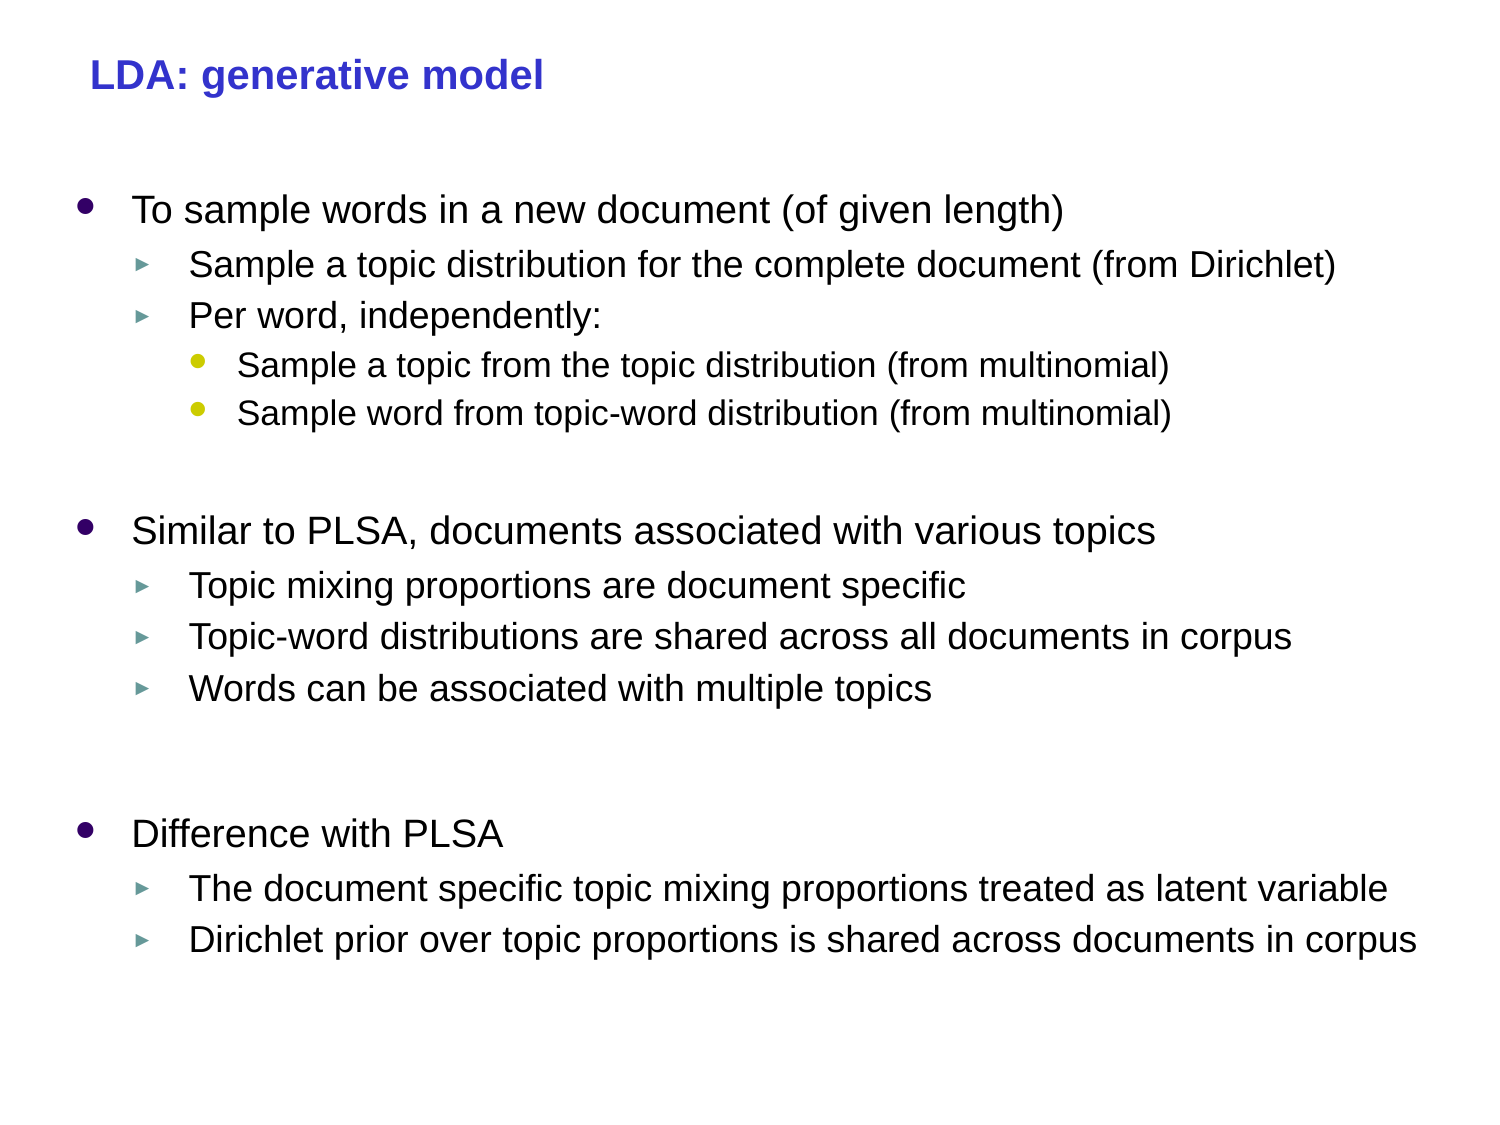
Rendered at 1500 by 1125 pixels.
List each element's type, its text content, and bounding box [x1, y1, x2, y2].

title LDA: generative model [75, 37, 1426, 113]
list To sample words in a new document (of given length) Sample a topic distribution for the complete document (from Dirichlet) Per word, independently: Sample a topic from the topic distribution (from multinomial) Sample word from topic-word distribution (from multinomial) Similar to PLSA, documents associated with various topics Topic mixing proportions are document specific Topic-word distributions are shared across all documents in corpus Words can be associated with multiple topics Difference with PLSA The document specific topic mixing proportions treated as latent variable Dirichlet prior over topic proportions is shared across documents in corpus [75, 187, 1425, 1088]
